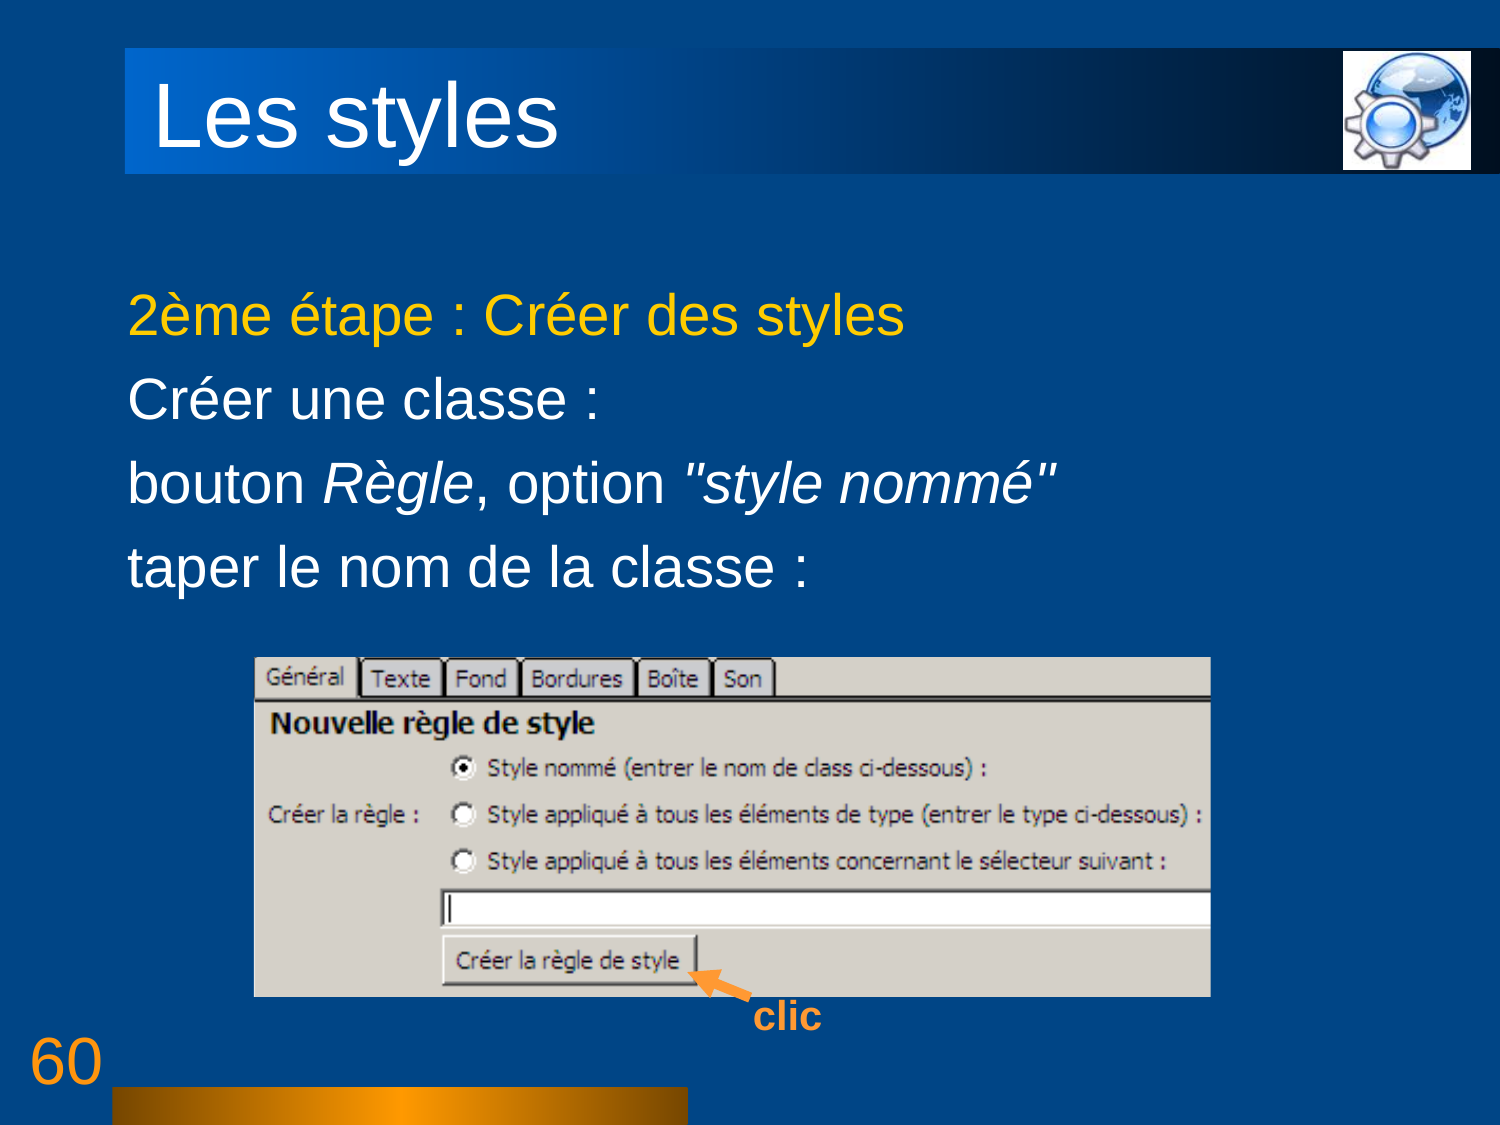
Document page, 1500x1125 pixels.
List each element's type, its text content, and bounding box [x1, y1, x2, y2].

list 2ème étape : Créer des styles Créer une classe : bouton Règle, option "style nommé" taper le nom de la classe : [112, 275, 1388, 951]
title Les styles [137, 22, 1500, 210]
chart [712, 989, 732, 997]
chart [253, 951, 1211, 997]
text_box clic [738, 984, 838, 1048]
